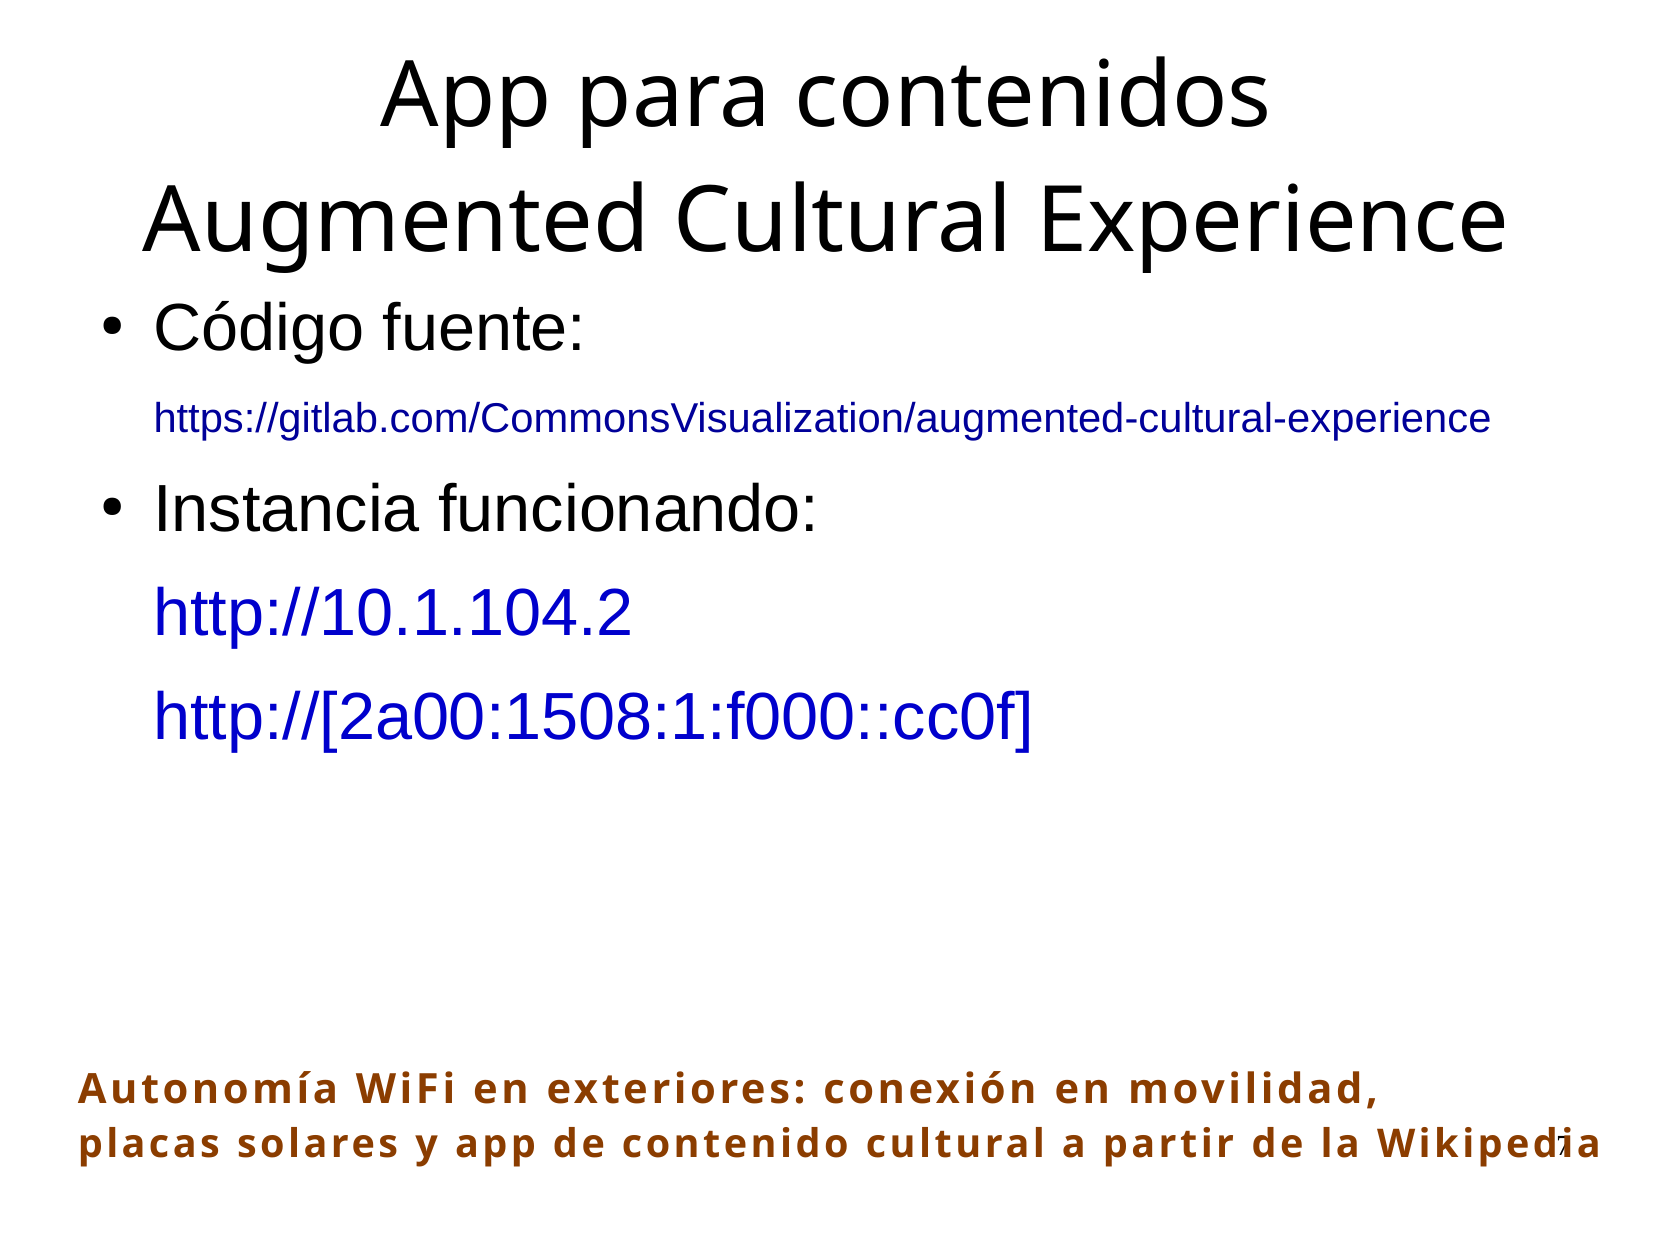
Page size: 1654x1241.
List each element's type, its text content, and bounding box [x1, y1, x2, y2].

list Código fuente: https://gitlab.com/CommonsVisualization/augmented-cultural-experience Instancia funcionando: http://10.1.104.2 http://[2a00:1508:1:f000::cc0f] [82, 290, 1571, 1010]
title App para contenidos Augmented Cultural Experience [82, 33, 1571, 273]
text_box Autonomía WiFi en exteriores: conexión en movilidad, placas solares y app de contenido cultural a partir de la Wikipedia [63, 1051, 1620, 1177]
